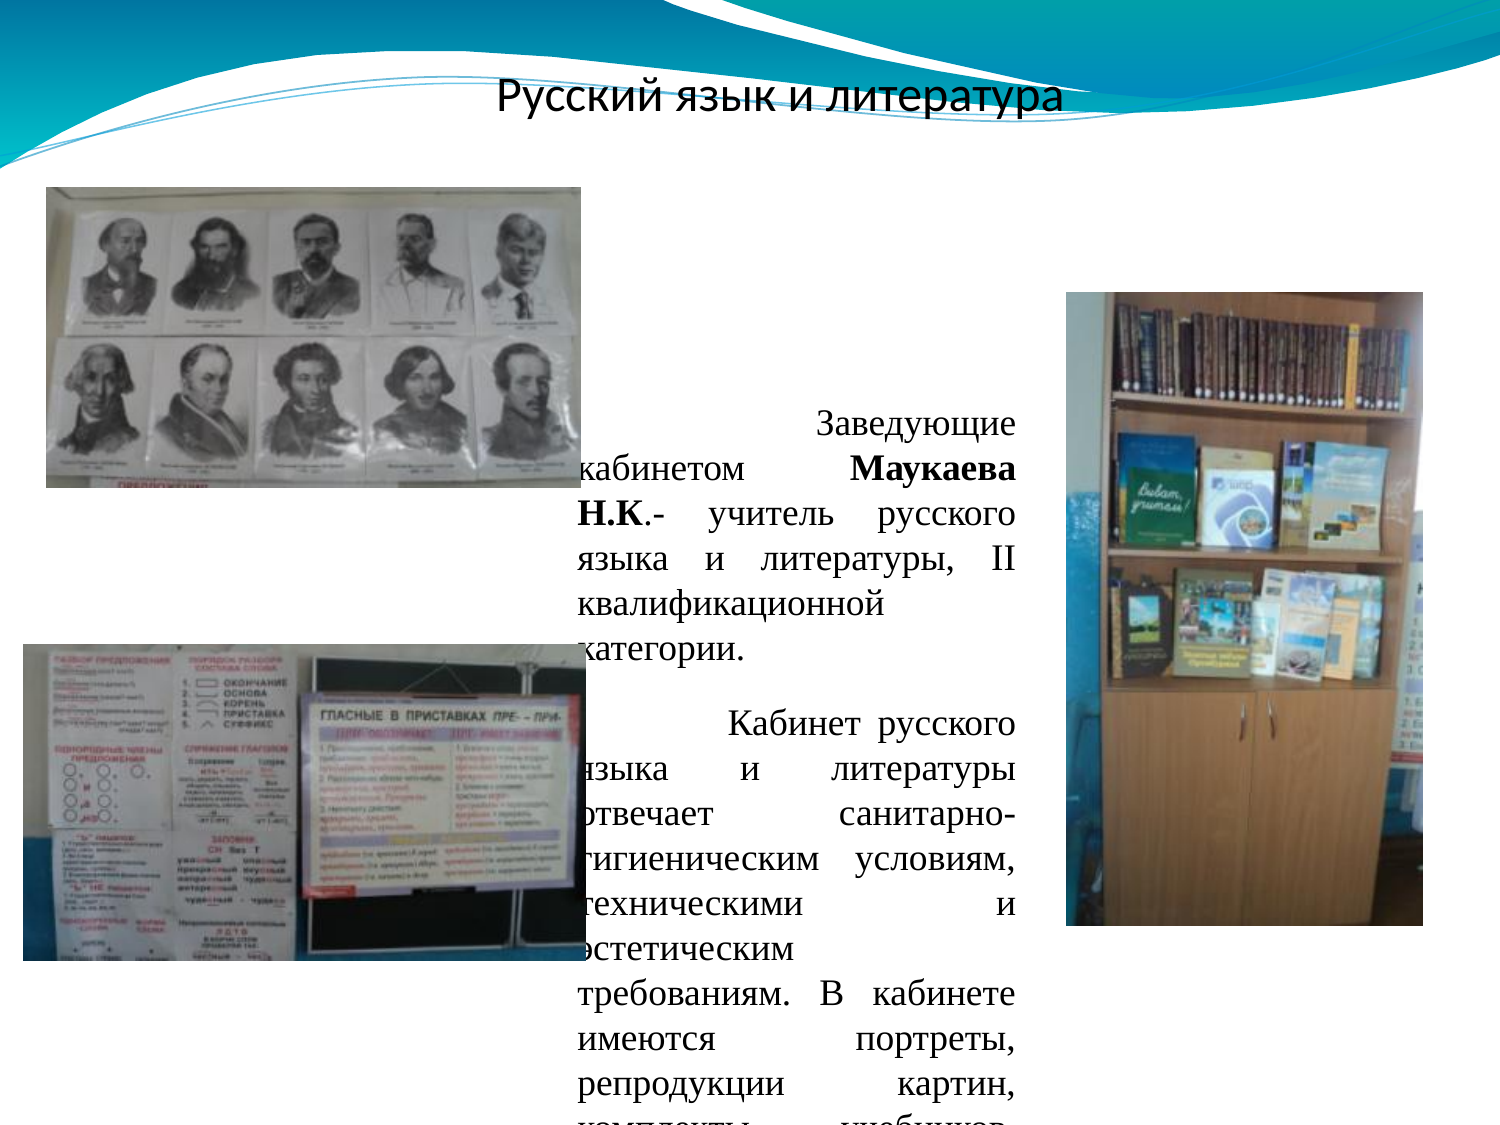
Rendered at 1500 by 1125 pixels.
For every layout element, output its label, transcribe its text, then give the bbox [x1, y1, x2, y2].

title Русский язык и литература [70, 0, 1421, 188]
picture [1066, 292, 1423, 926]
list Заведующие кабинетом Маукаева Н.К.- учитель русского языка и литературы, II квалификационной категории. Кабинет русского языка и литературы отвечает санитарно-гигиеническим условиям, техническими и эстетическим требованиям. В кабинете имеются портреты, репродукции картин, комплекты учебников, методическая литература, таблицы при помощи которых проводятся уроки. Всё это систематизировано по темам и разделам. На передней стене расположена доска. По обеим сторонам доски, на стенах висят таблицы, необходимые для урока. Сбоку на стене висят портреты великих русских классиков и схемы грамматических разборов. В кабинете находится книжный шкаф где хранится методическая литература. Каждое пособие, находящееся в кабинете, способствует повышению мотивации учебной деятельности. [562, 316, 1032, 891]
picture [46, 187, 581, 488]
picture [23, 644, 586, 961]
